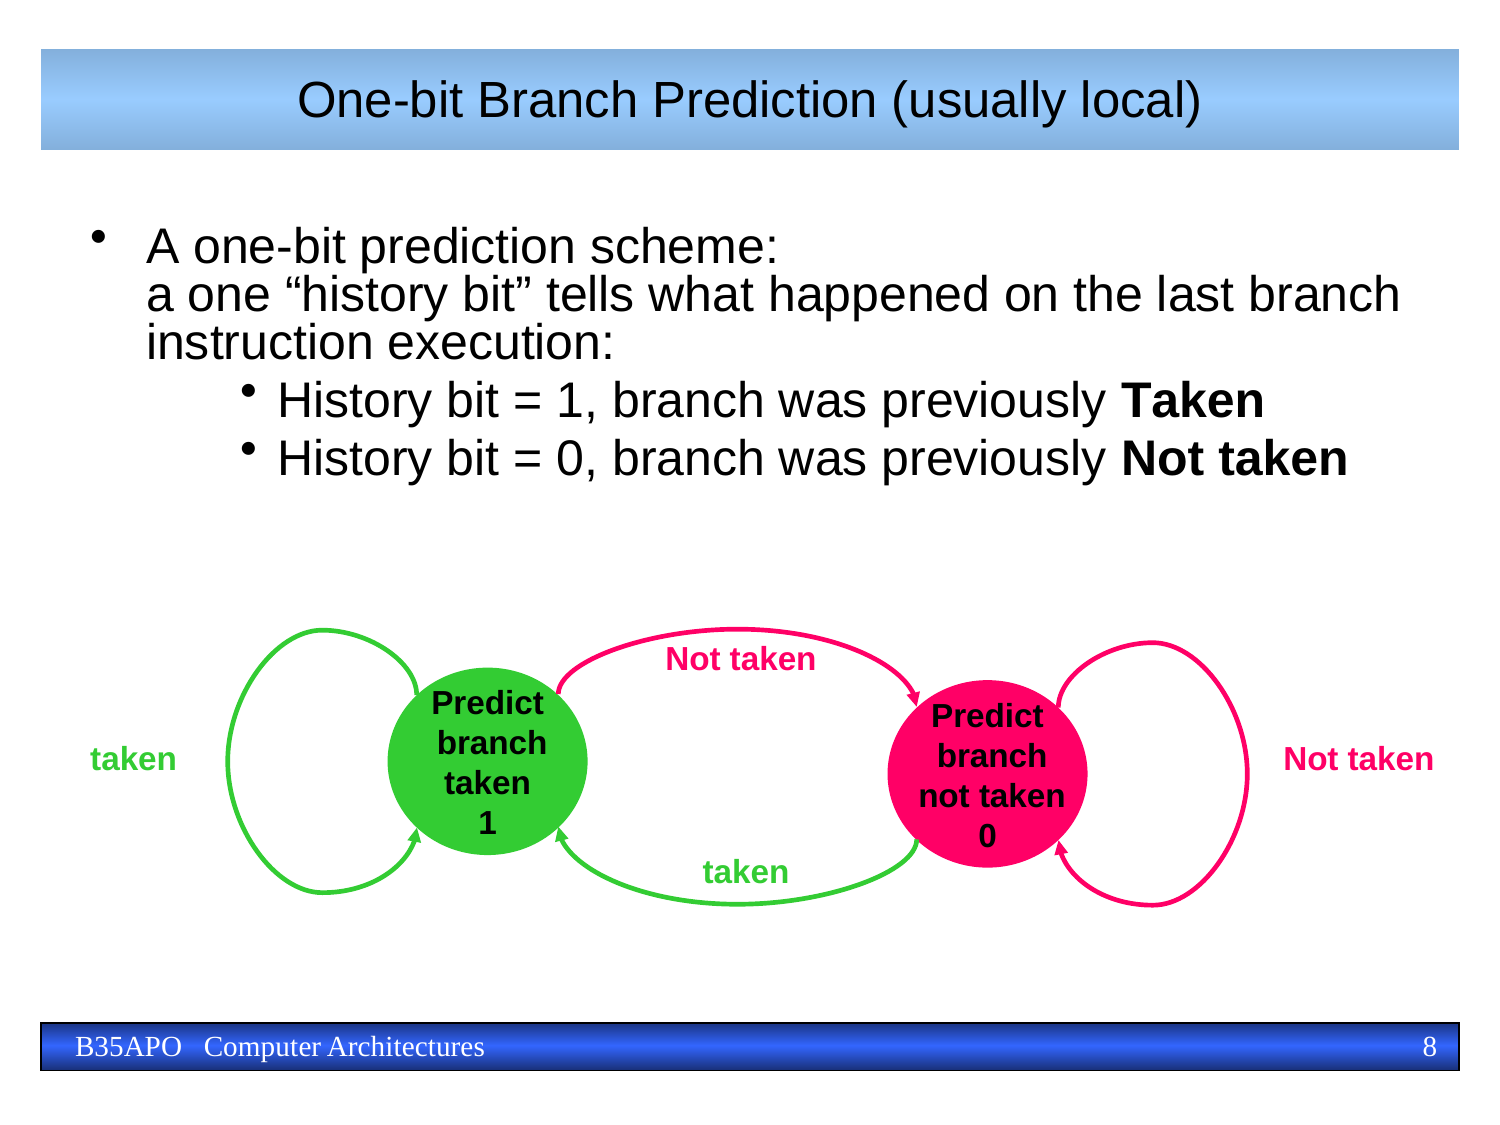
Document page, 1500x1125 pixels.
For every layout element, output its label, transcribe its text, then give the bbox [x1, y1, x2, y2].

text_box Predict branch not taken 0 [887, 680, 1088, 868]
text_box Predict branch taken 1 [387, 667, 588, 856]
text_box Not taken [650, 630, 832, 685]
text_box taken [75, 730, 192, 785]
title One-bit Branch Prediction (usually local) [41, 49, 1459, 150]
text_box A one-bit prediction scheme: a one “history bit” tells what happened on the last branch instruction execution: History bit = 1, branch was previously Taken History bit = 0, branch was previously Not taken [75, 217, 1426, 581]
text_box Not taken [1268, 730, 1450, 785]
text_box taken [687, 842, 805, 898]
